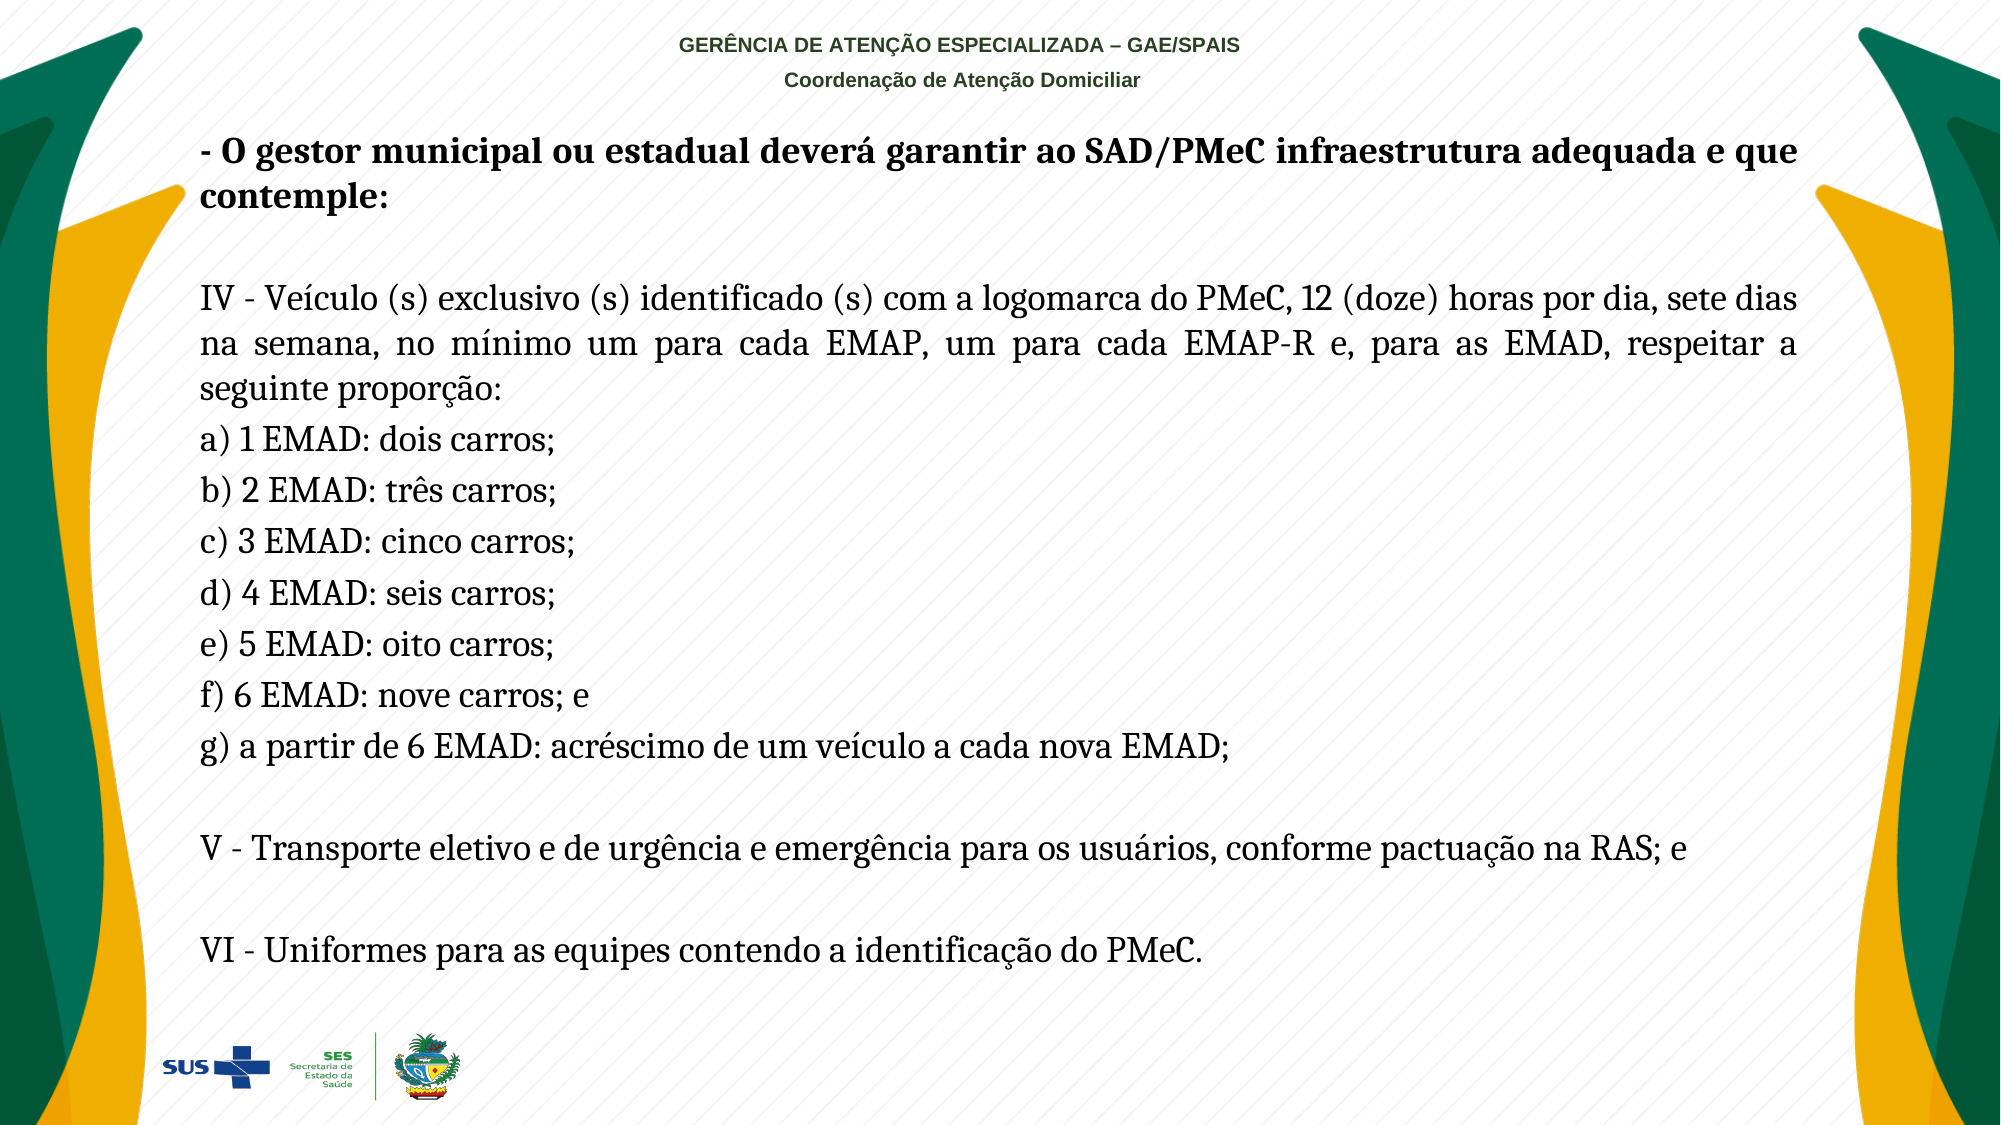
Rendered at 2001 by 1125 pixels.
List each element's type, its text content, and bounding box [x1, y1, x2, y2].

text_box - O gestor municipal ou estadual deverá garantir ao SAD/PMeC infraestrutura adequada e que contemple: IV - Veículo (s) exclusivo (s) identificado (s) com a logomarca do PMeC, 12 (doze) horas por dia, sete dias na semana, no mínimo um para cada EMAP, um para cada EMAP-R e, para as EMAD, respeitar a seguinte proporção: a) 1 EMAD: dois carros; b) 2 EMAD: três carros; c) 3 EMAD: cinco carros; d) 4 EMAD: seis carros; e) 5 EMAD: oito carros; f) 6 EMAD: nove carros; e g) a partir de 6 EMAD: acréscimo de um veículo a cada nova EMAD; V - Transporte eletivo e de urgência e emergência para os usuários, conforme pactuação na RAS; e VI - Uniformes para as equipes contendo a identificação do PMeC. [185, 118, 1816, 1025]
text_box GERÊNCIA DE ATENÇÃO ESPECIALIZADA – GAE/SPAIS Coordenação de Atenção Domiciliar [221, 24, 1698, 100]
picture [0, 0, 2001, 1125]
